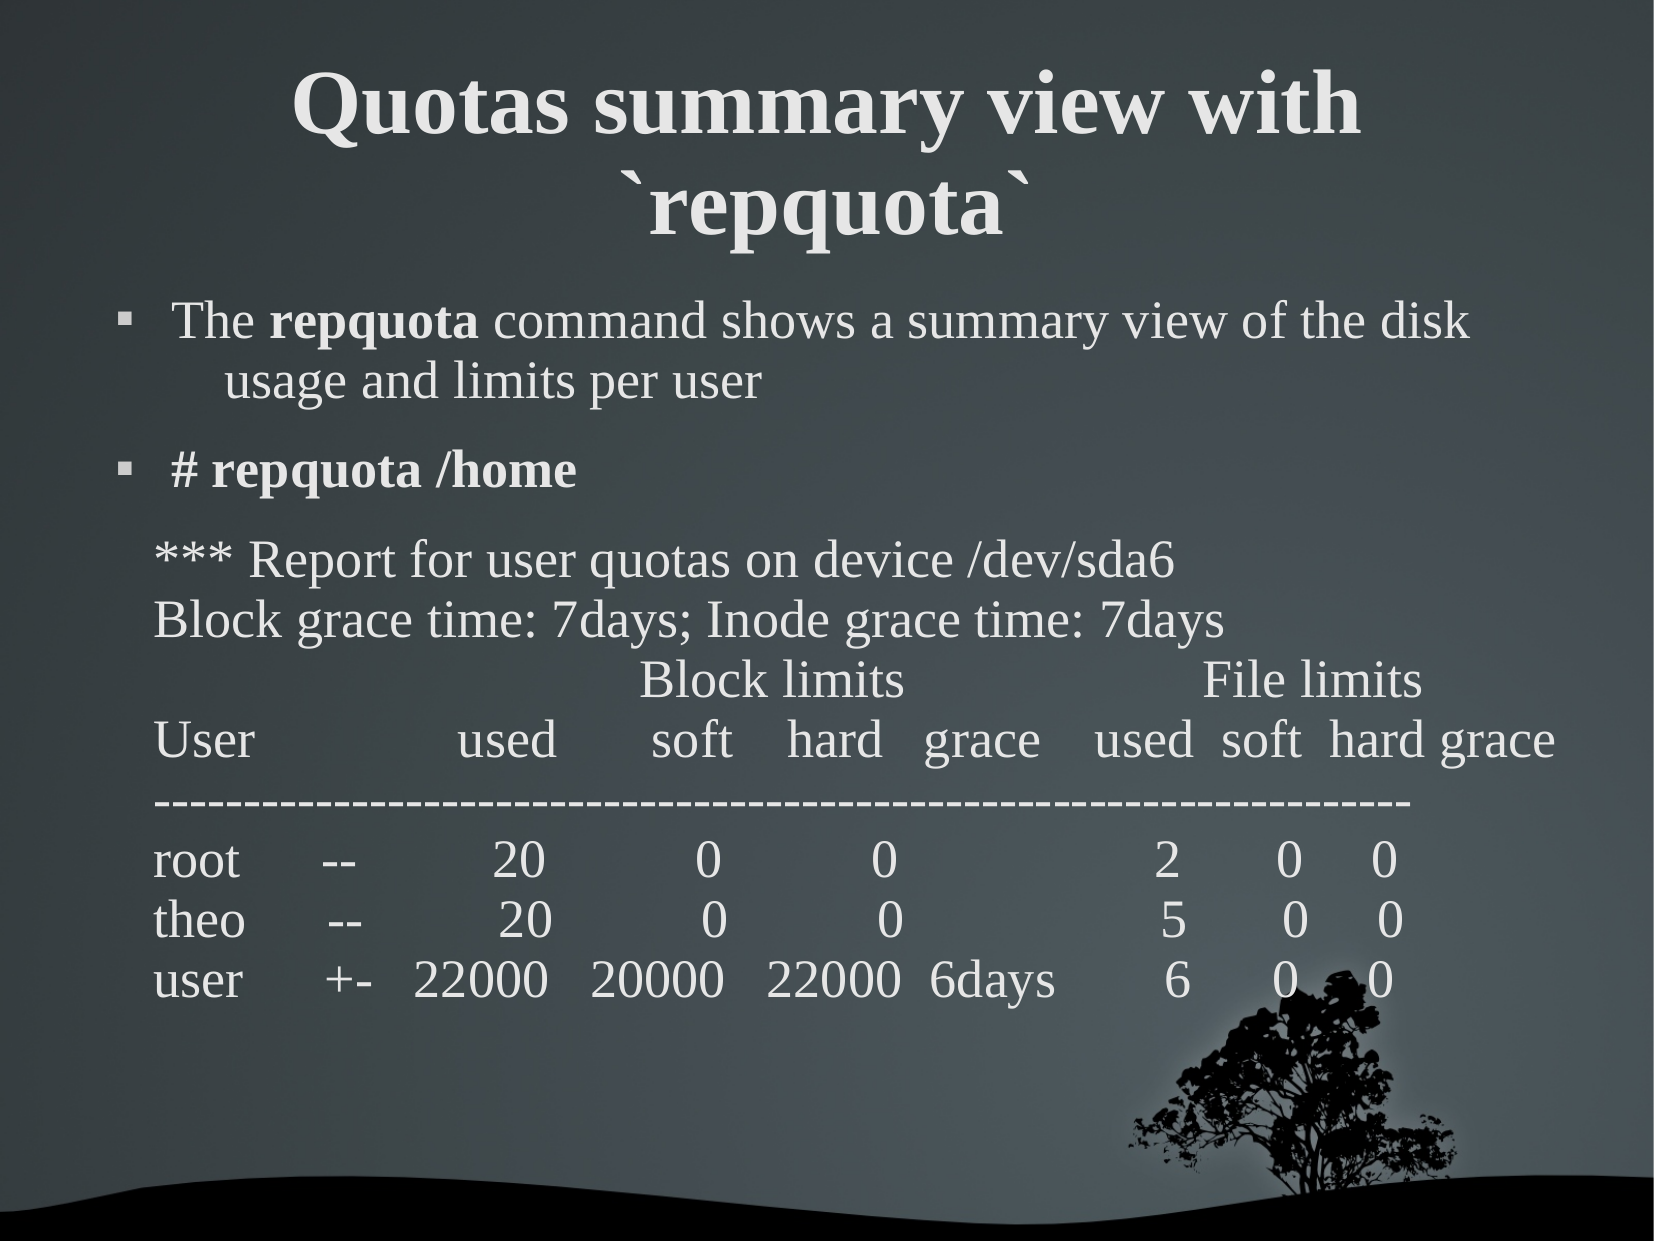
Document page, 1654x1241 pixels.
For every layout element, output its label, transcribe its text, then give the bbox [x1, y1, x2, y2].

title Quotas summary view with `repquota` [82, 33, 1571, 273]
list The repquota command shows a summary view of the disk usage and limits per user # repquota /home *** Report for user quotas on device /dev/sda6 Block grace time: 7days; Inode grace time: 7days Block limits File limits User used soft hard grace used soft hard grace ---------------------------------------------------------------------- root -- 20 0 0 2 0 0 theo -- 20 0 0 5 0 0 user +- 22000 20000 22000 6days 6 0 0 [82, 290, 1571, 1109]
picture [0, 0, 1654, 1241]
